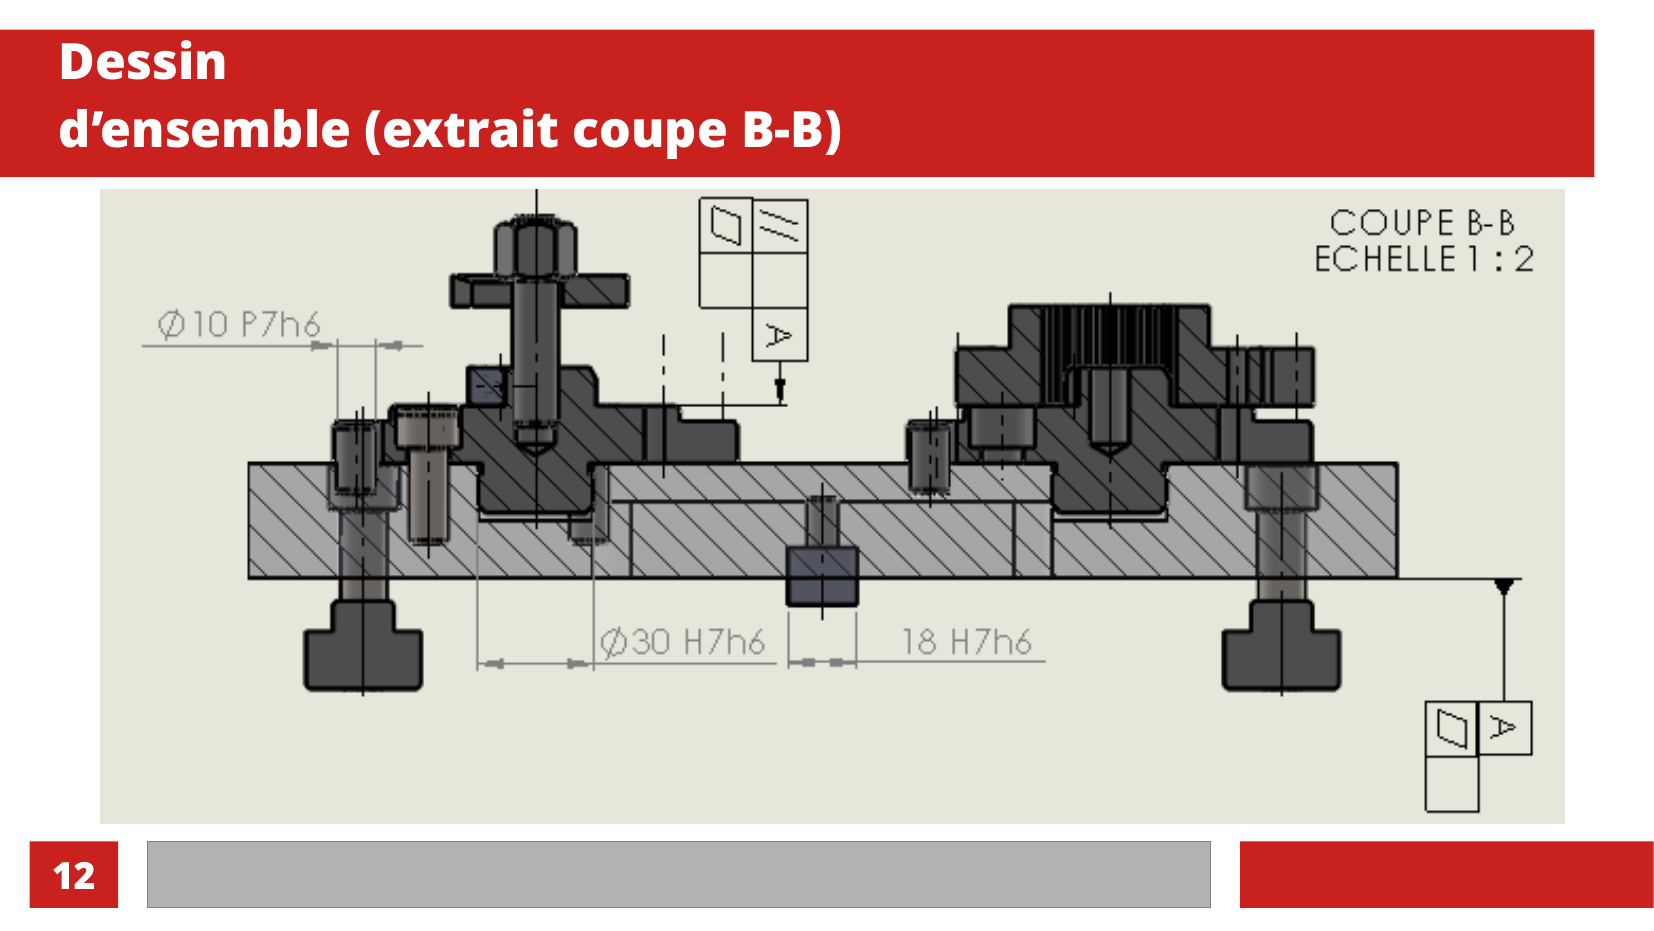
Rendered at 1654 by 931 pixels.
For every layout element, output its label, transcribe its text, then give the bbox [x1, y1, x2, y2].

picture [100, 189, 1565, 825]
title Dessin d’ensemble (extrait coupe B-B) [59, 44, 1595, 163]
